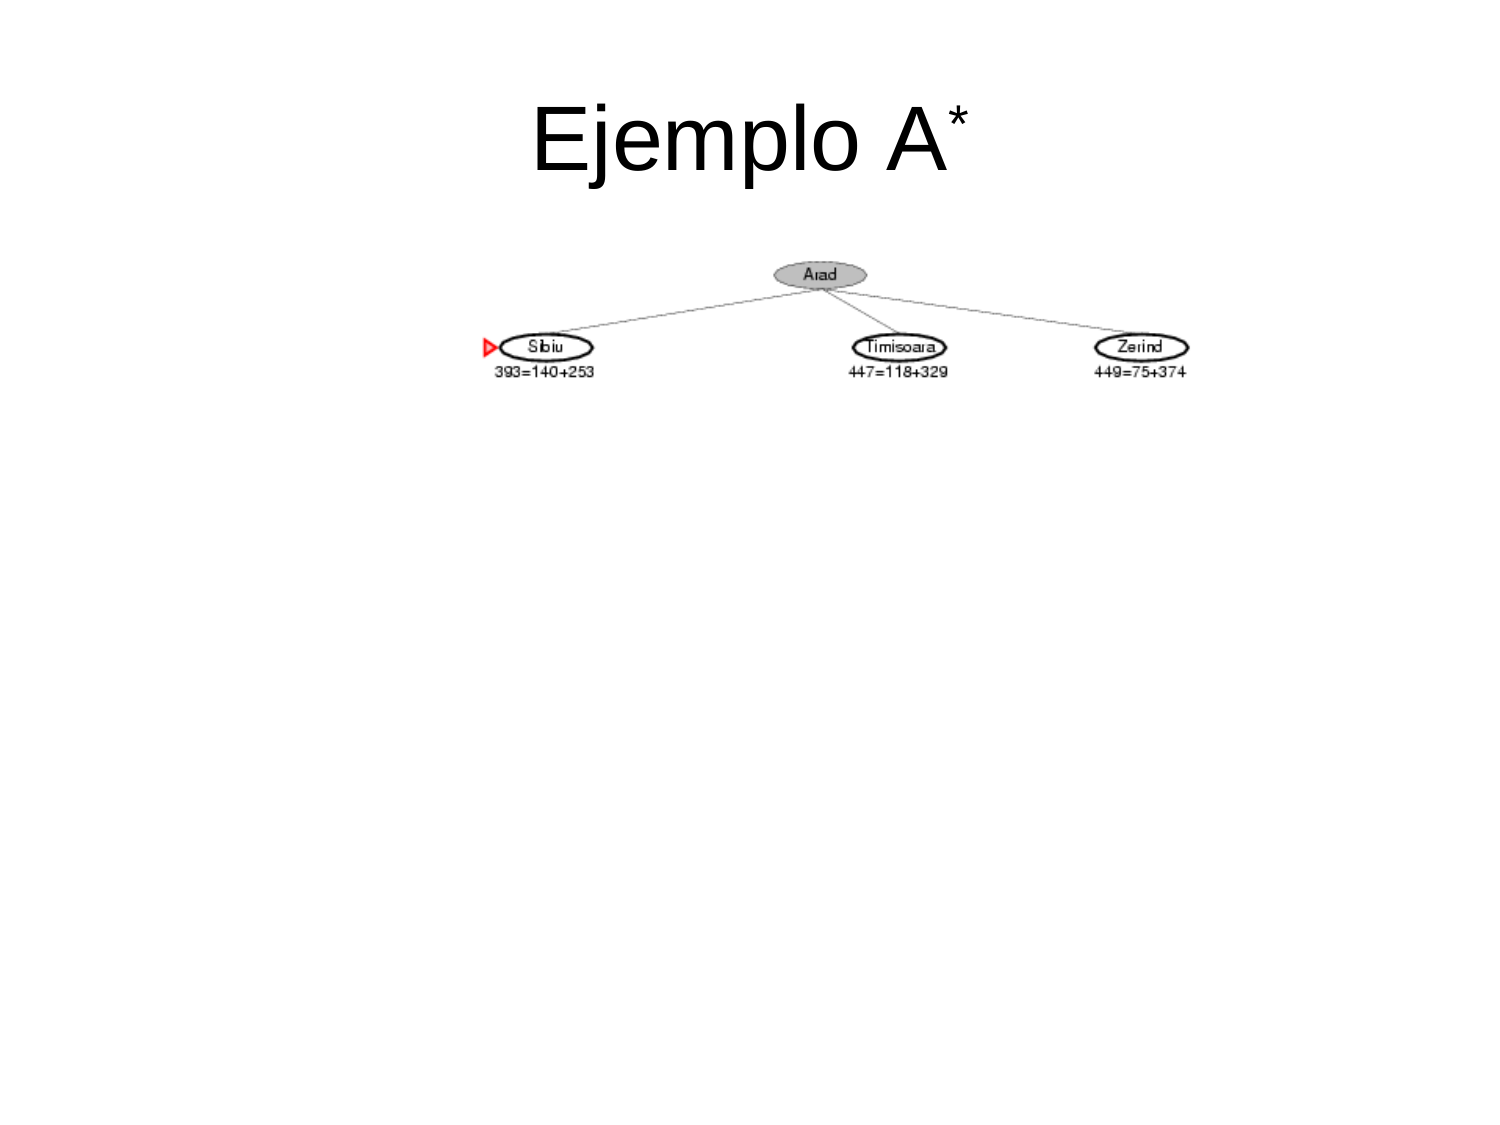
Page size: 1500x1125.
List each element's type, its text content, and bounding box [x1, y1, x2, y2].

picture [312, 249, 1201, 615]
title Ejemplo A* [75, 45, 1426, 233]
